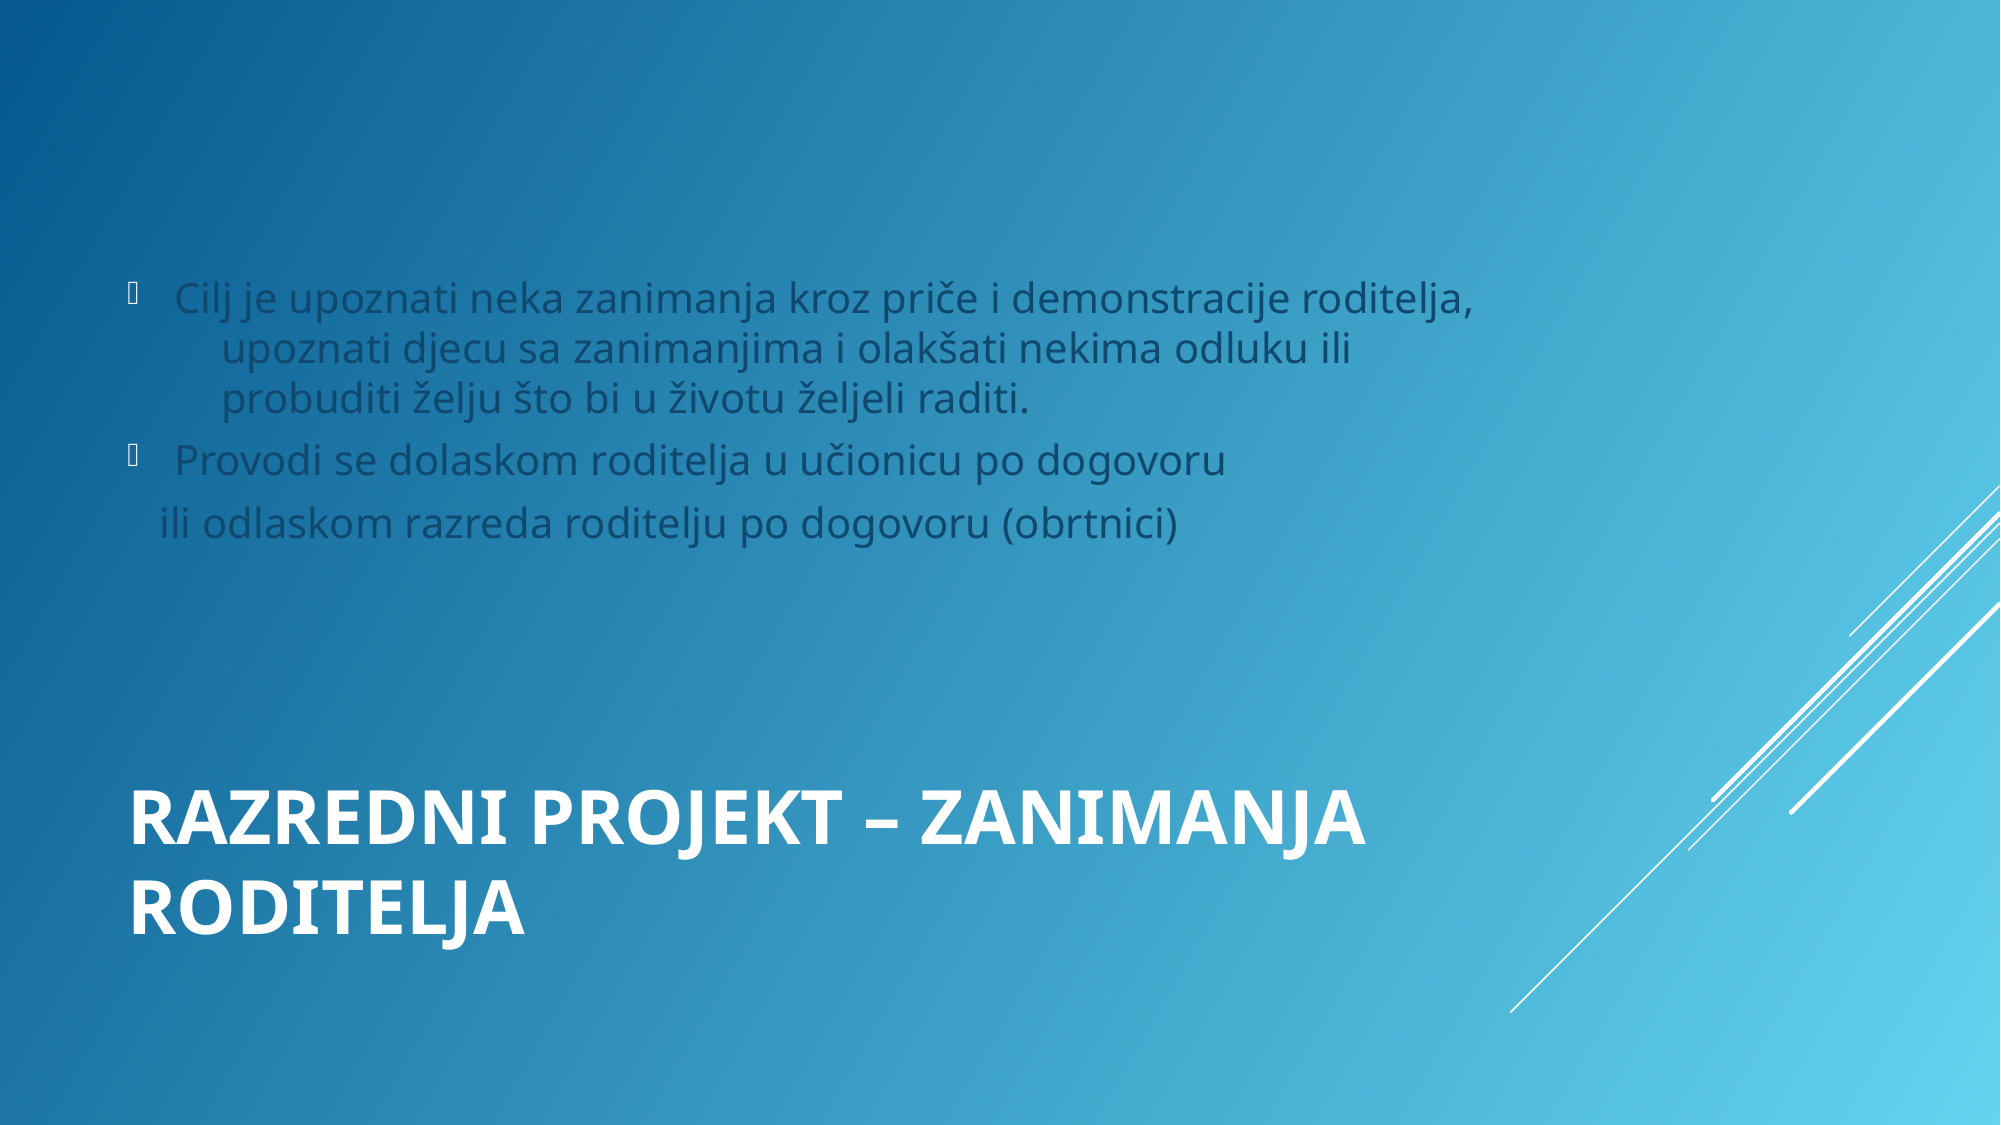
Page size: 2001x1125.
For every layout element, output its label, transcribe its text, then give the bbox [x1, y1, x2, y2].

title Razredni projekt – Zanimanja roditelja [112, 736, 1513, 984]
list Cilj je upoznati neka zanimanja kroz priče i demonstracije roditelja, upoznati djecu sa zanimanjima i olakšati nekima odluku ili probuditi želju što bi u životu željeli raditi. Provodi se dolaskom roditelja u učionicu po dogovoru ili odlaskom razreda roditelju po dogovoru (obrtnici) [112, 112, 1513, 706]
